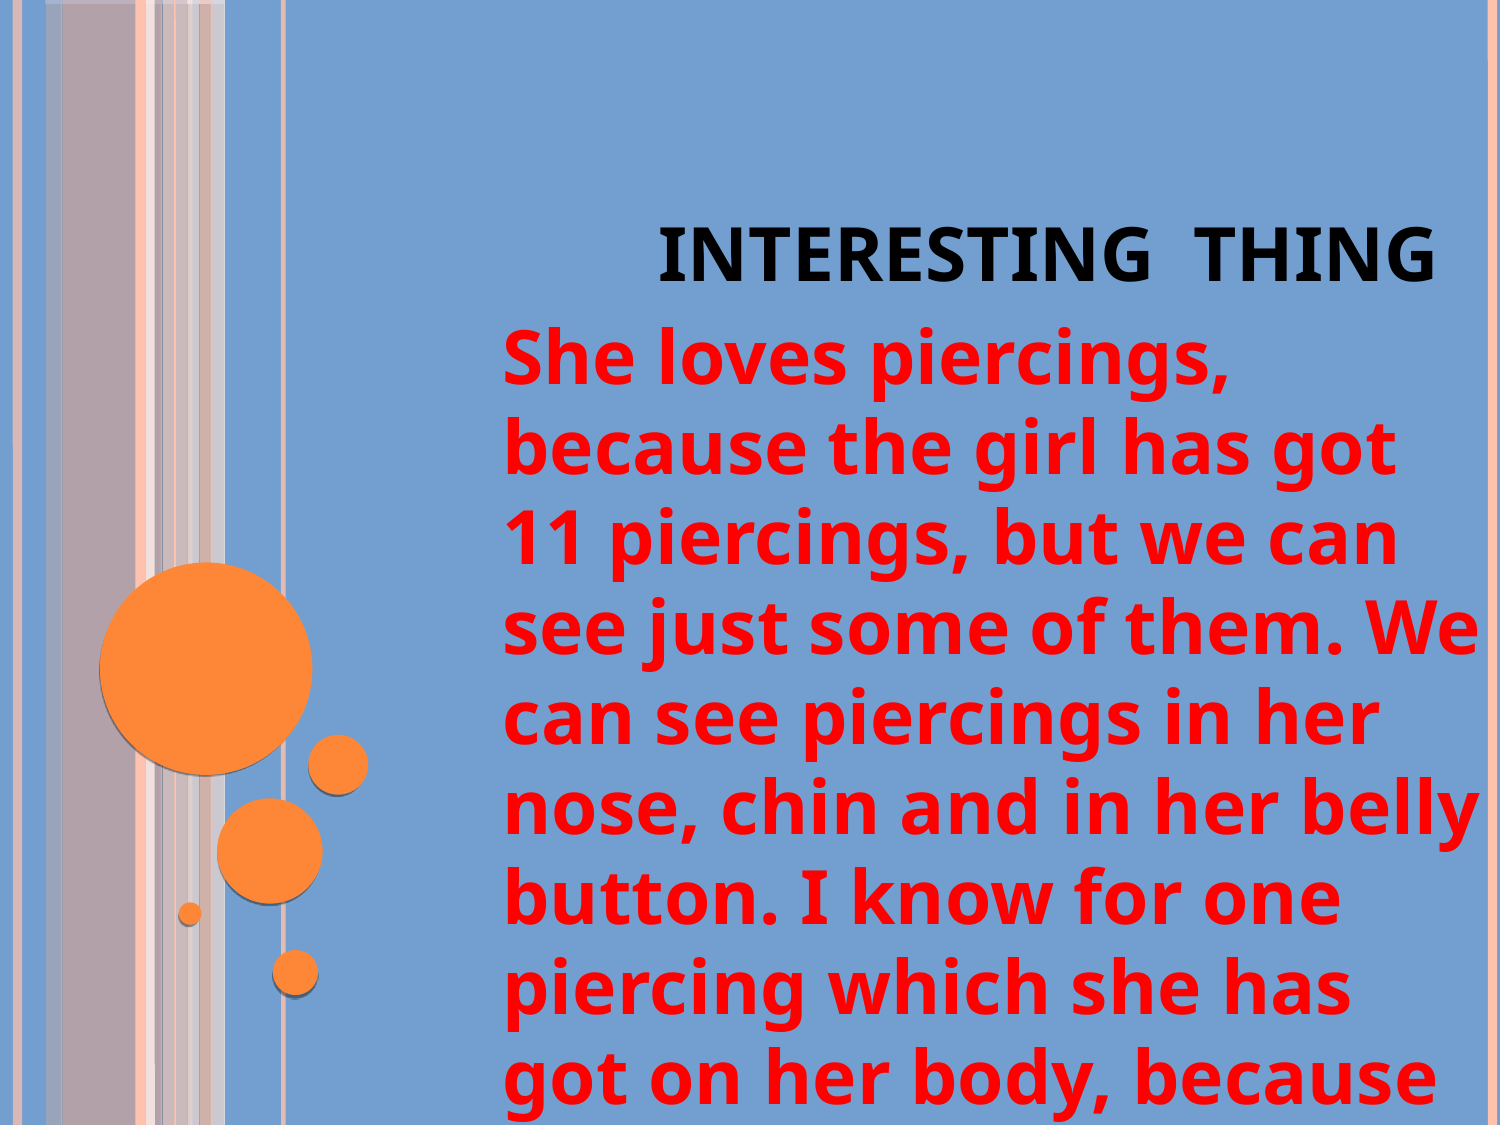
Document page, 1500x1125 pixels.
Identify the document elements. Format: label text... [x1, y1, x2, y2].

list INTERESTING THING She loves piercings, because the girl has got 11 piercings, but we can see just some of them. We can see piercings in her nose, chin and in her belly button. I know for one piercing which she has got on her body, because I saw it on the picture, but I think it is not good that I tell you where, but you can ask me this after the lesson. [487, 199, 1500, 1079]
